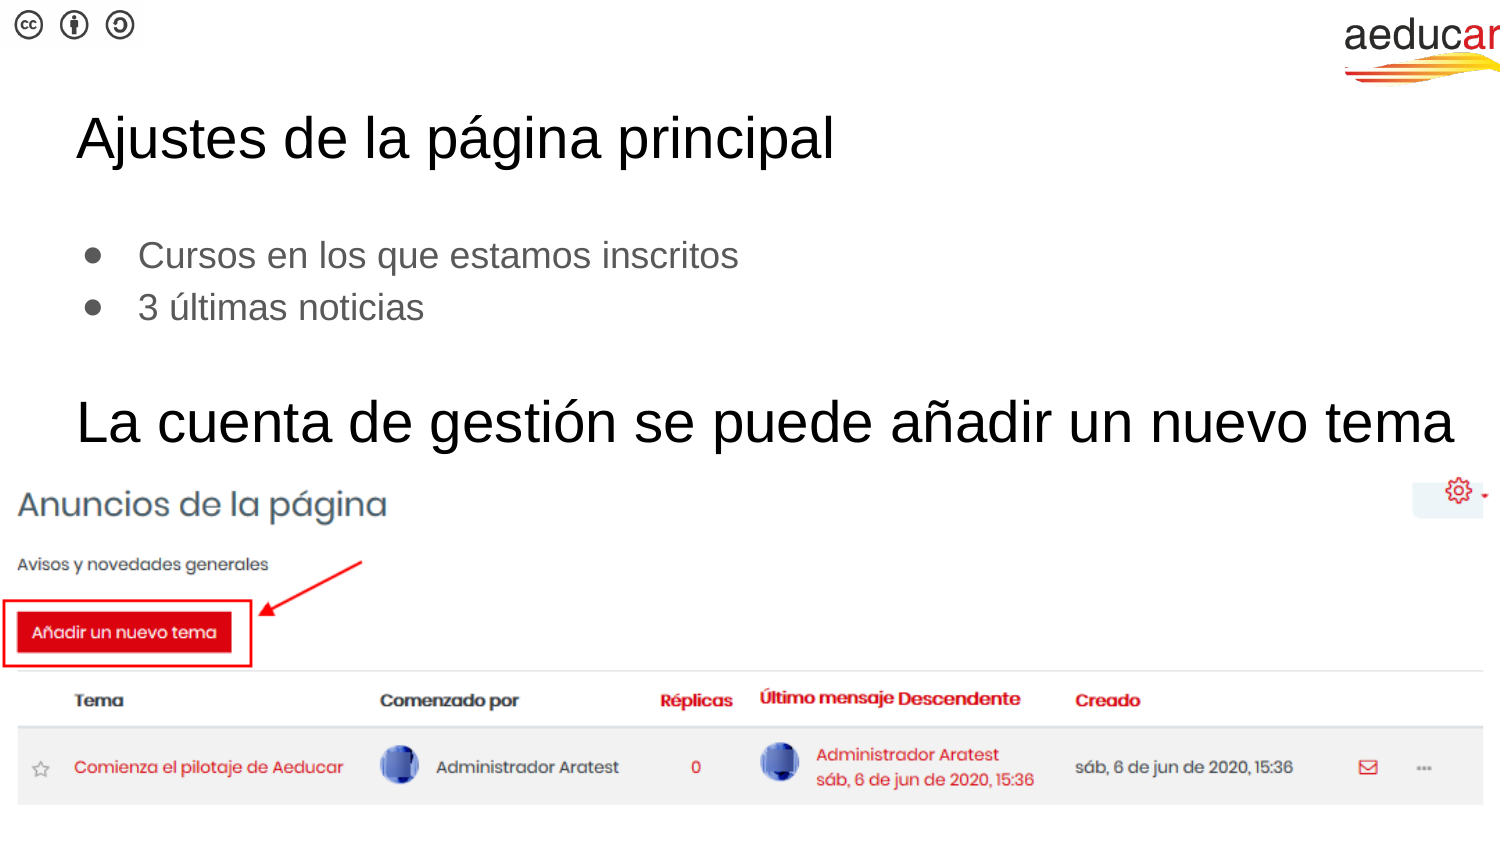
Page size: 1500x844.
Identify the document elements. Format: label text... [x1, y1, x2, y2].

picture [1344, 0, 1500, 104]
picture [0, 462, 1500, 844]
list Cursos en los que estamos inscritos 3 últimas noticias [47, 209, 1050, 370]
title La cuenta de gestión se puede añadir un nuevo tema [61, 369, 1489, 462]
title Ajustes de la página principal [61, 85, 1342, 180]
picture [0, 0, 146, 48]
